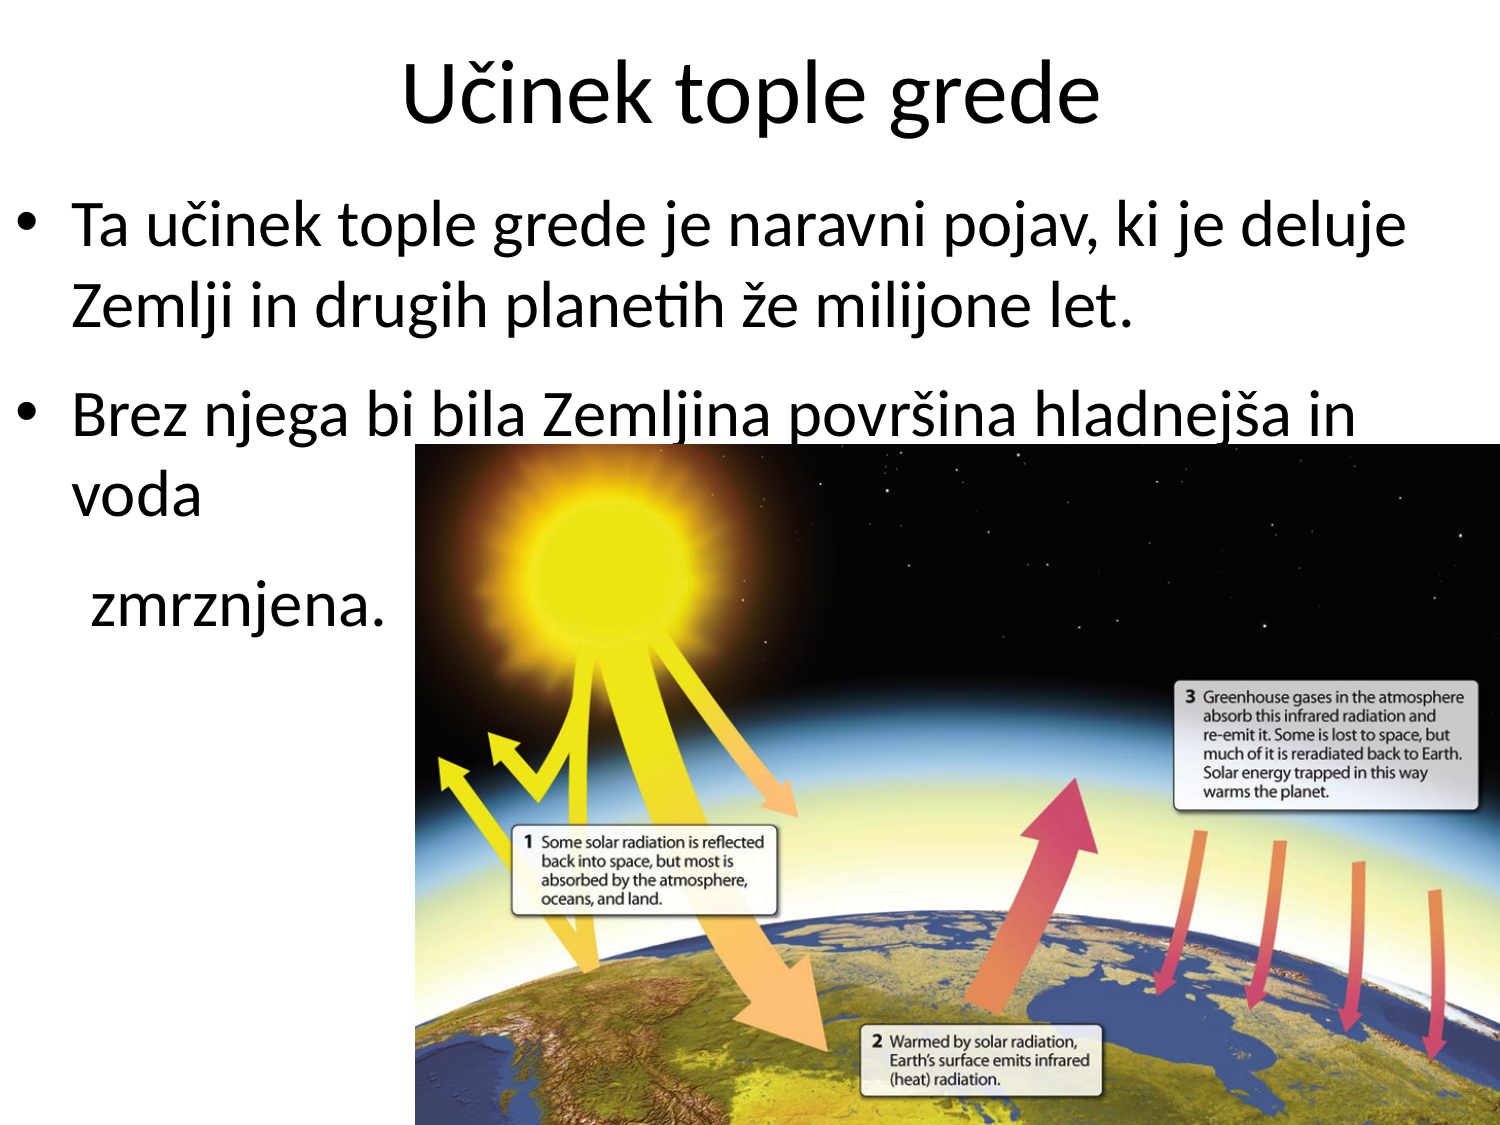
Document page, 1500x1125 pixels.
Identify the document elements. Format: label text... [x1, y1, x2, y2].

picture [415, 444, 1500, 1125]
title Učinek tople grede [76, 0, 1427, 172]
list Ta učinek tople grede je naravni pojav, ki je deluje Zemlji in drugih planetih že milijone let. Brez njega bi bila Zemljina površina hladnejša in voda zmrznjena. [0, 172, 1500, 1125]
